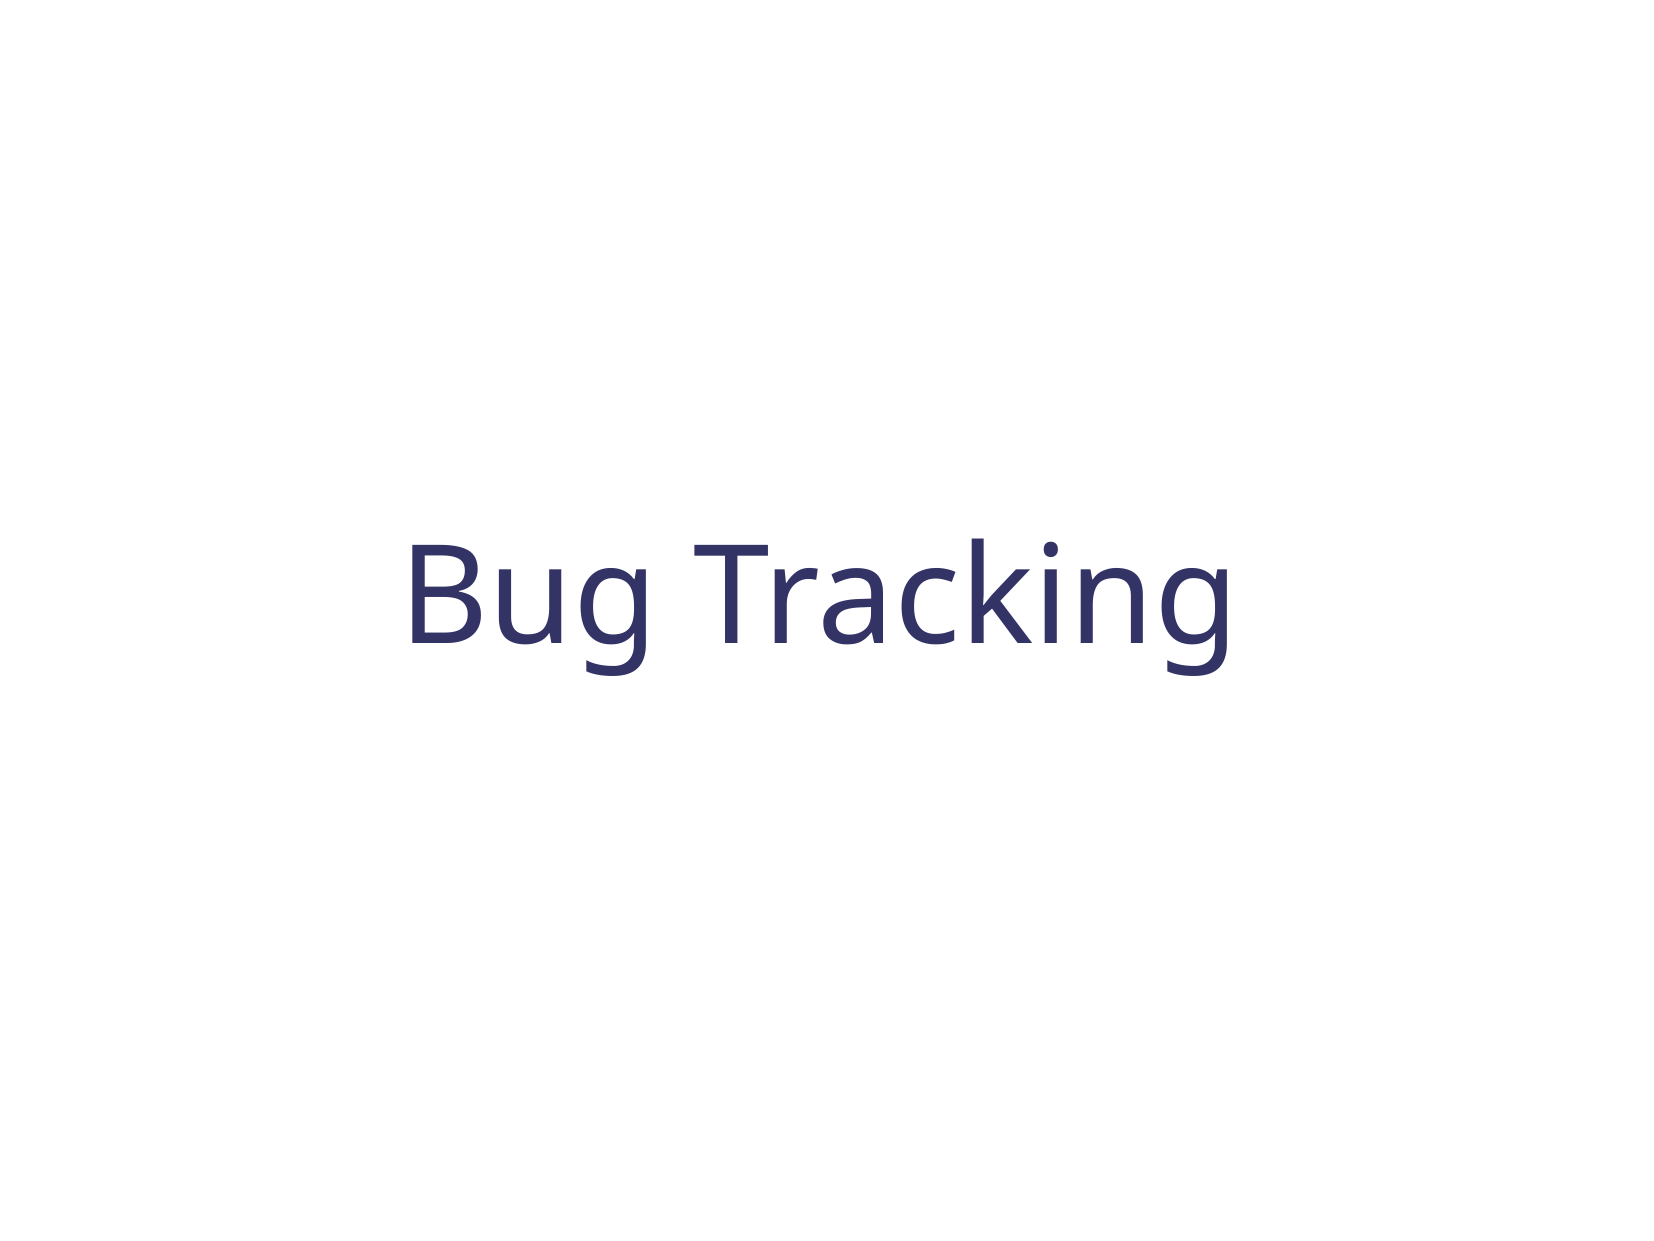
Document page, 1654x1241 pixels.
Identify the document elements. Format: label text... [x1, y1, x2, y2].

title Bug Tracking [75, 494, 1564, 687]
